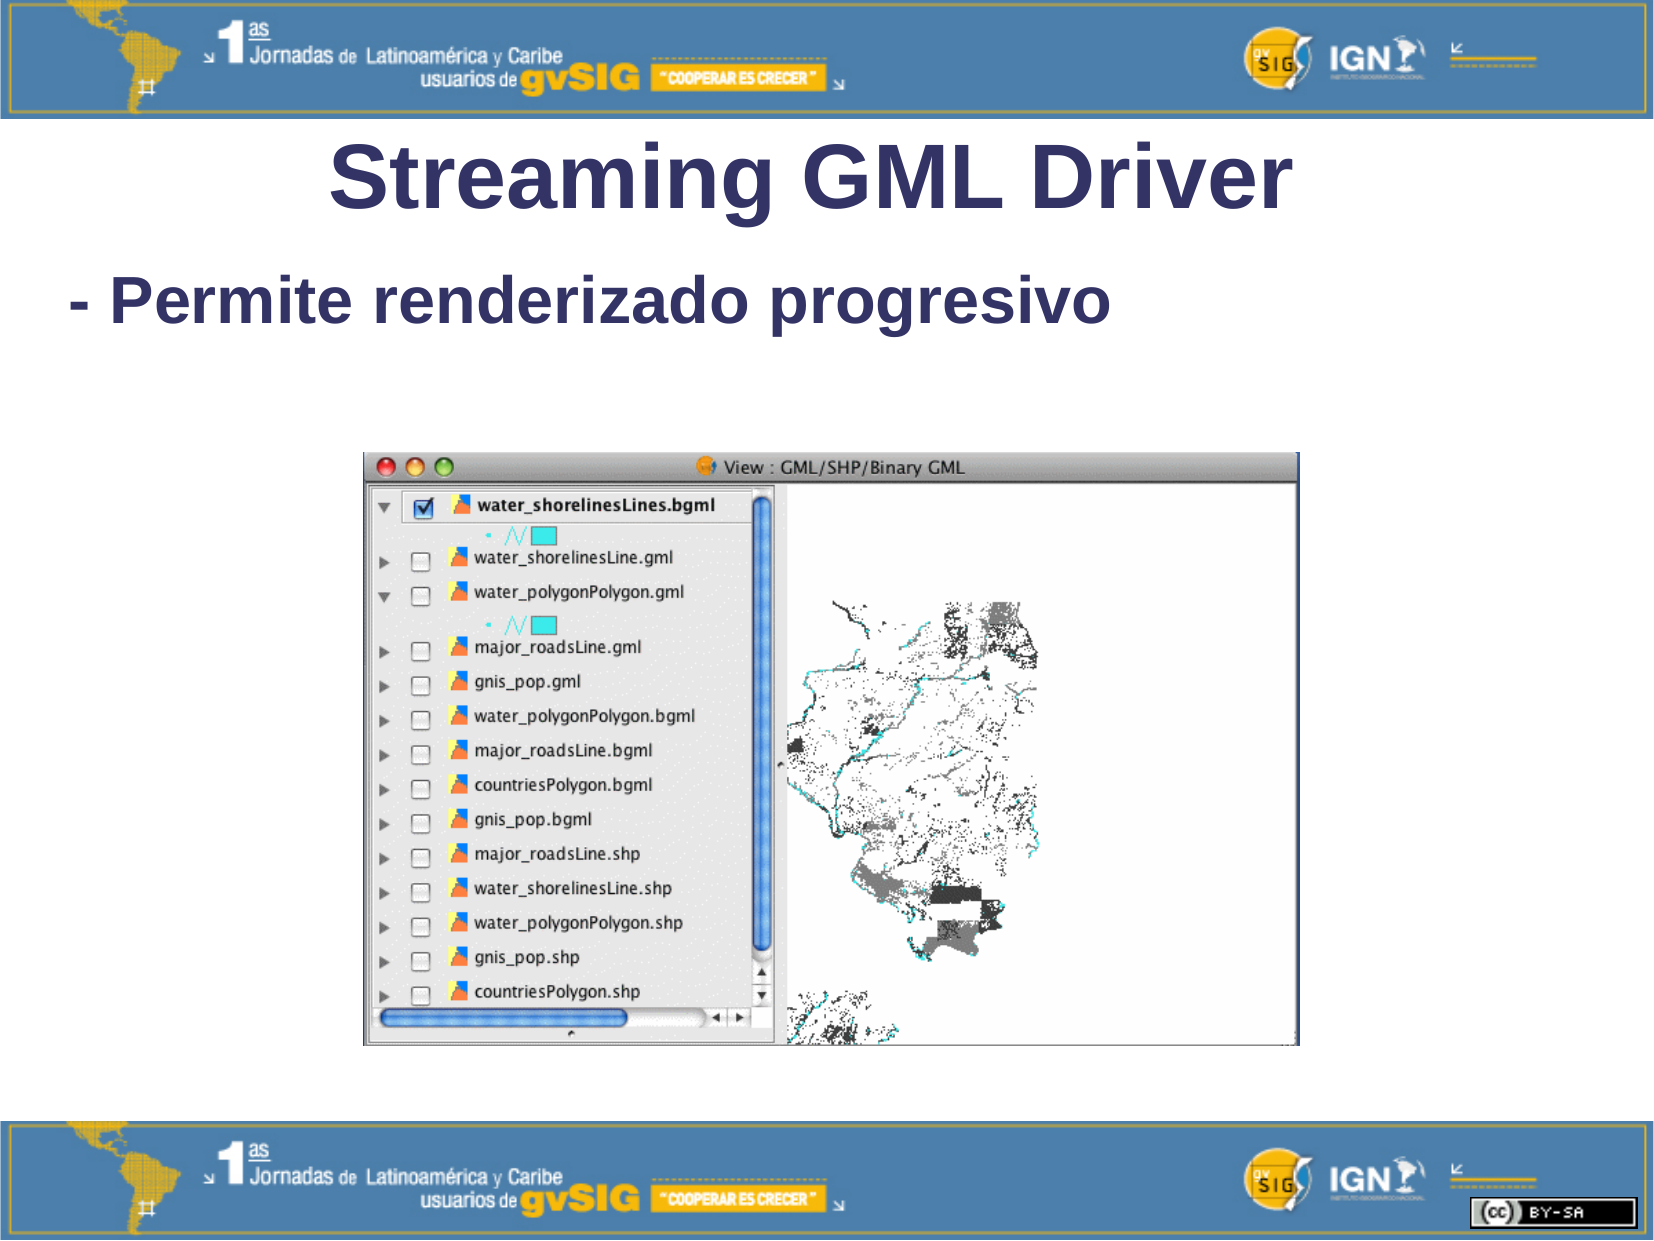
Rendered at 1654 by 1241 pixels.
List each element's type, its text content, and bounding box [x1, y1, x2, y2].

picture [363, 452, 1300, 1046]
text_box Streaming GML Driver [118, 118, 1506, 237]
text_box - Permite renderizado progresivo [69, 194, 1457, 407]
picture [0, 1121, 1654, 1241]
picture [0, 0, 1654, 119]
